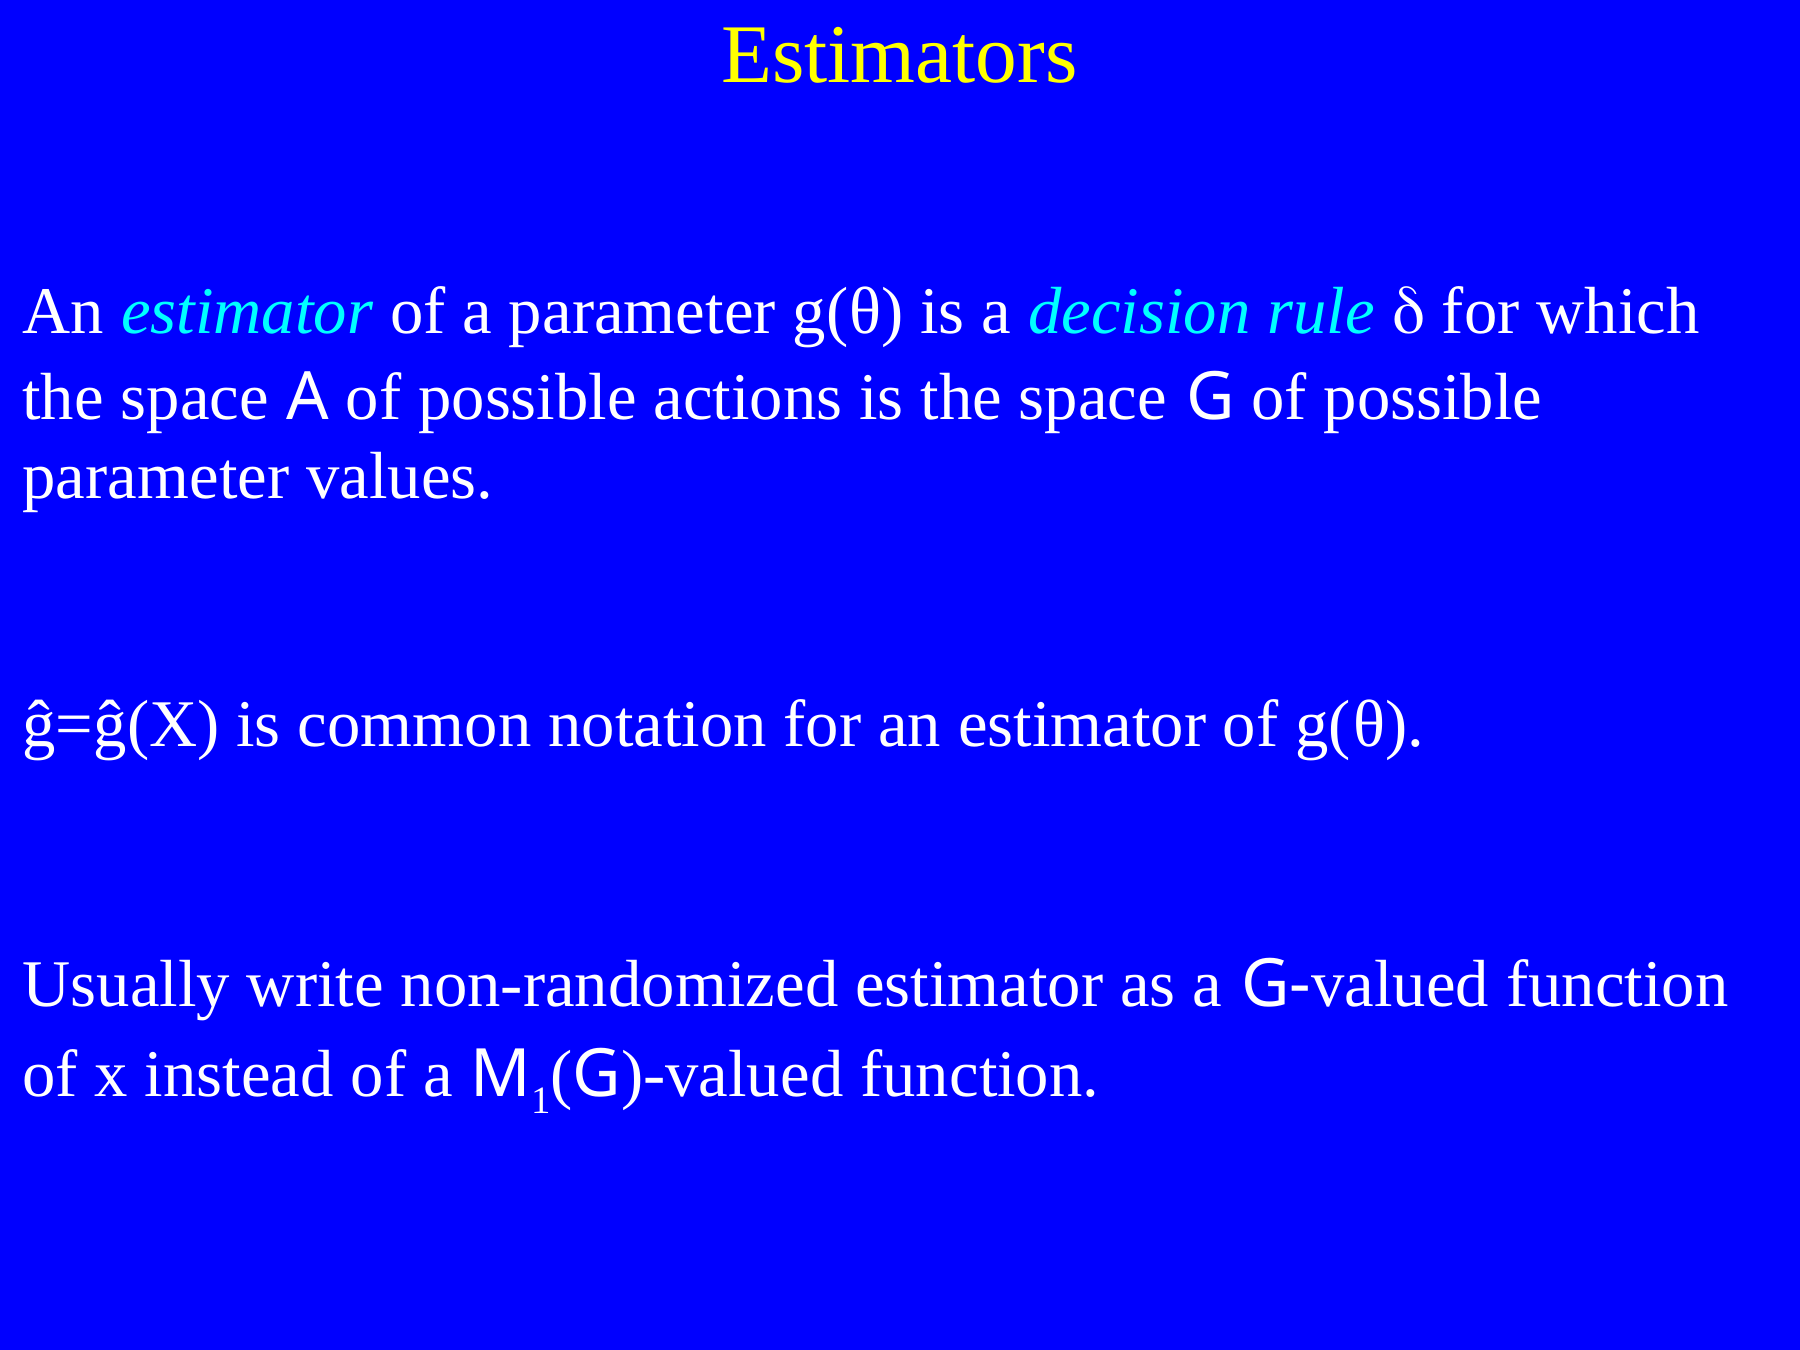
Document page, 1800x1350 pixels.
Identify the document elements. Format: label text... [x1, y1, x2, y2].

list An estimator of a parameter g(θ) is a decision rule  for which the space A of possible actions is the space G of possible parameter values. ĝ=ĝ(X) is common notation for an estimator of g(θ). Usually write non-randomized estimator as a G-valued function of x instead of a M1(G)-valued function. [0, 262, 1800, 1350]
title Estimators [0, 0, 1800, 114]
